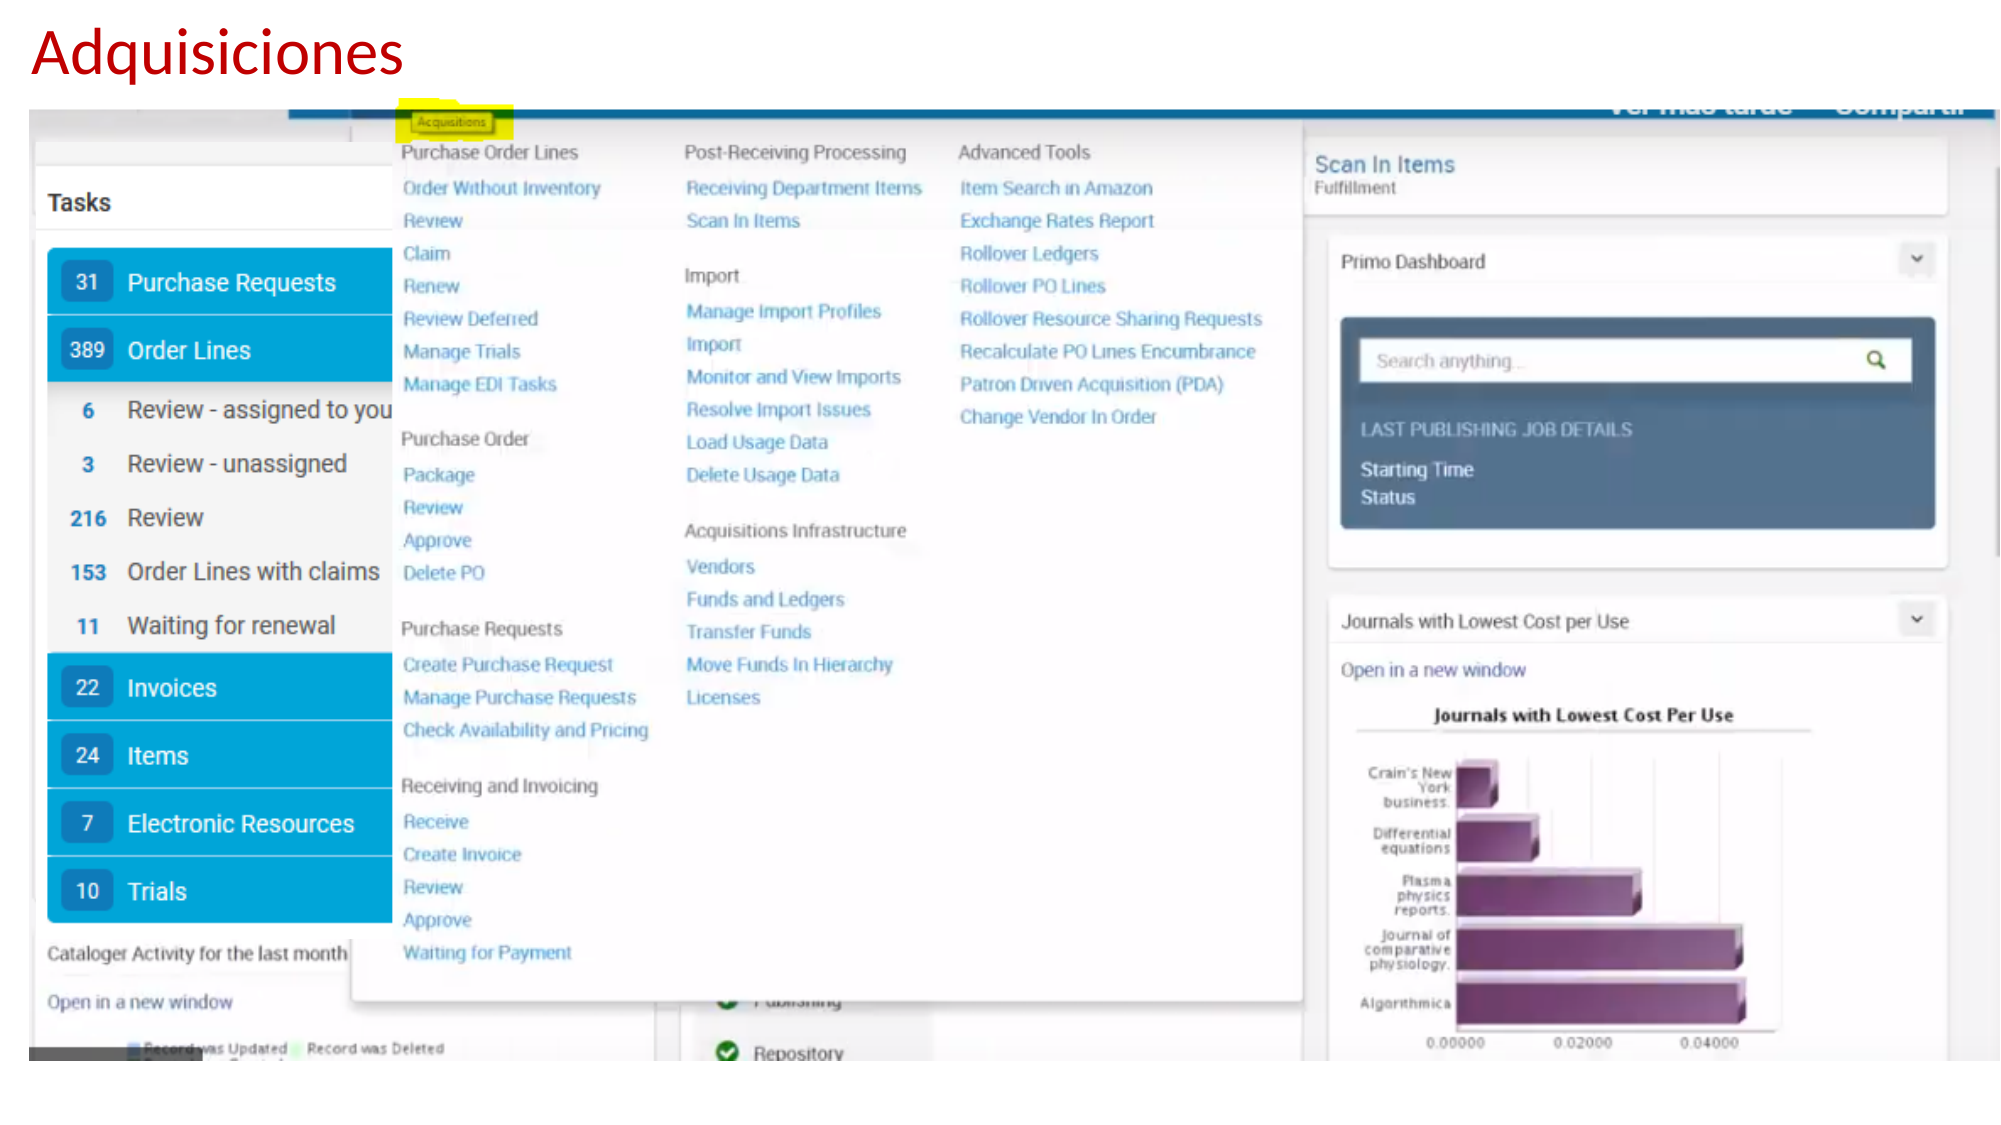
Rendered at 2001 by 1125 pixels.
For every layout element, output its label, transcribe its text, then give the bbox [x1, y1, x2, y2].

picture [29, 98, 2000, 1061]
text_box Adquisiciones [16, 0, 452, 96]
